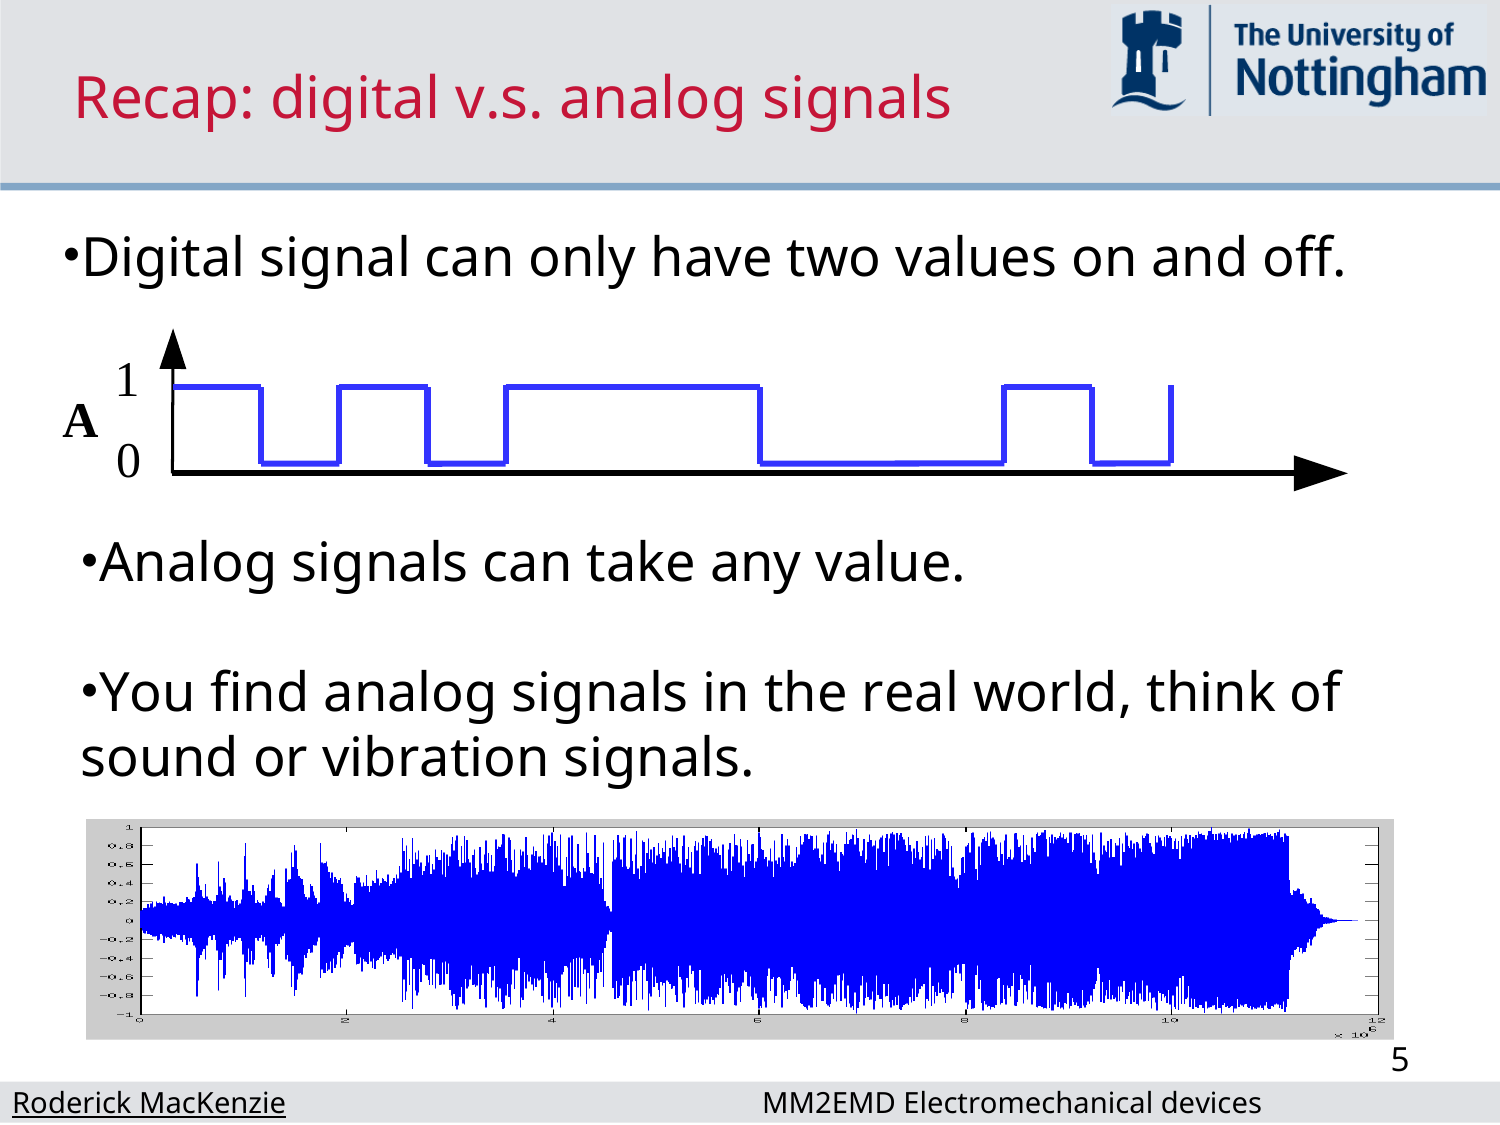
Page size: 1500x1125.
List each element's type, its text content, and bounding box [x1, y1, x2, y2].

text_box A [47, 380, 114, 456]
text_box 1 [99, 339, 155, 415]
title Recap: digital v.s. analog signals [59, 43, 1297, 148]
picture [1111, 4, 1487, 116]
text_box Digital signal can only have two values on and off. [47, 214, 1490, 749]
text_box <number> [1375, 1030, 1500, 1101]
picture [86, 819, 1394, 1040]
text_box Analog signals can take any value. You find analog signals in the real world, think of sound or vibration signals. [65, 520, 1472, 795]
text_box 0 [101, 420, 156, 496]
